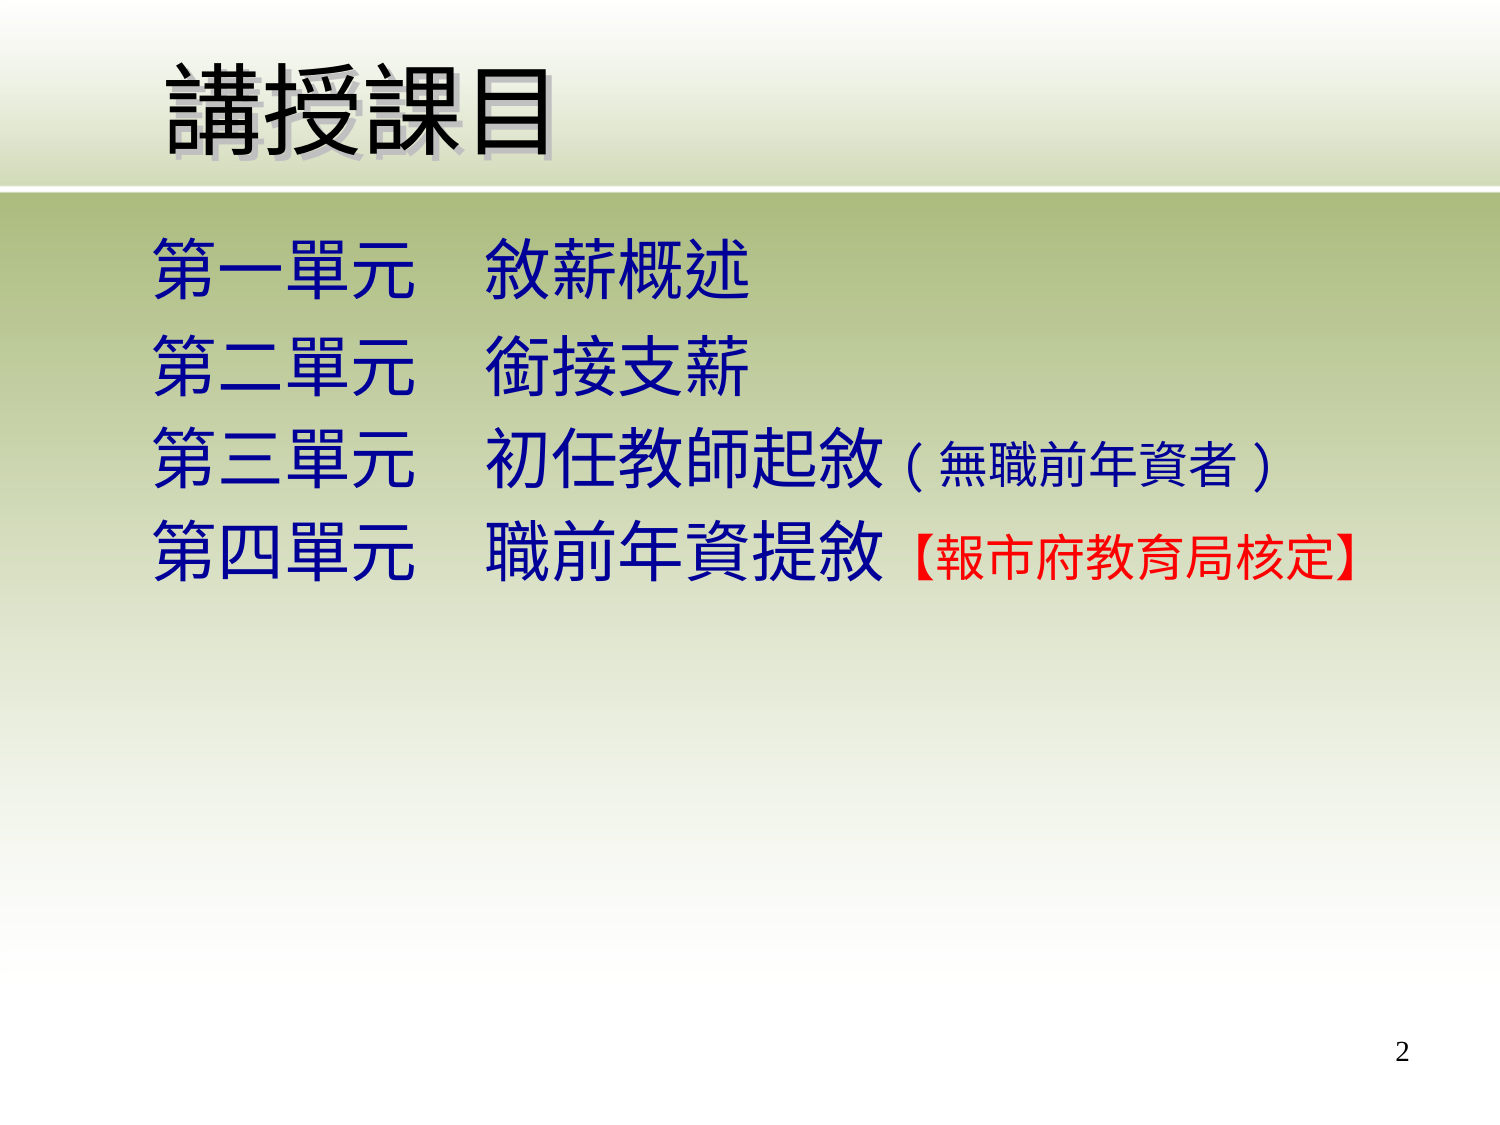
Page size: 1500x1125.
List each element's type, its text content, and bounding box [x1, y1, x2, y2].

text_box <number> [1074, 1024, 1426, 1103]
picture [0, 0, 1500, 1125]
title 講授課目 [147, 0, 1261, 175]
list 第一單元 敘薪概述 第二單元 銜接支薪 第三單元 初任教師起敘(無職前年資者) 第四單元 職前年資提敘【報市府教育局核定】 [135, 220, 1431, 996]
